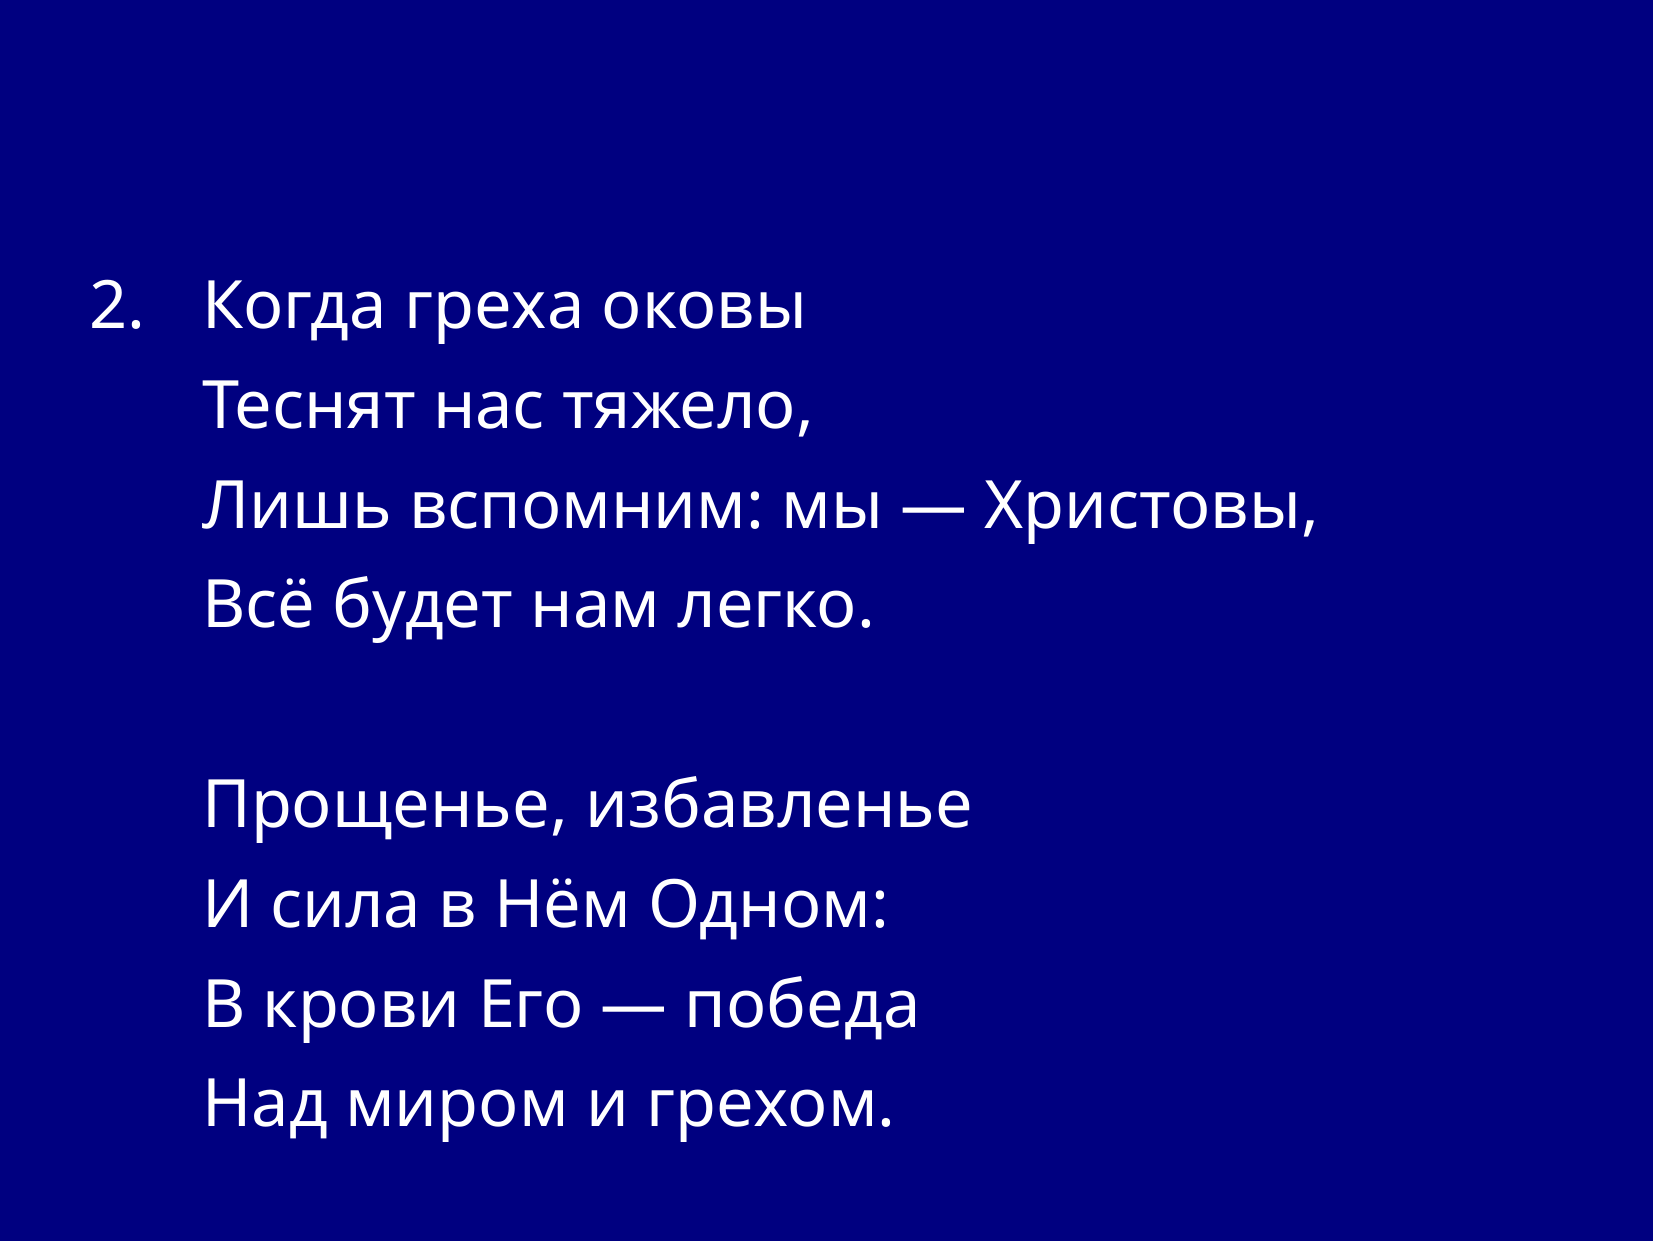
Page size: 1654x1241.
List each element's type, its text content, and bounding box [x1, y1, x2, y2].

text_box 2. Когда греха оковы Теснят нас тяжело, Лишь вспомним: мы — Христовы, Всё будет нам легко. Прощенье, избавленье И сила в Нём Одном: В крови Его — победа Над миром и грехом. [75, 150, 1576, 1163]
